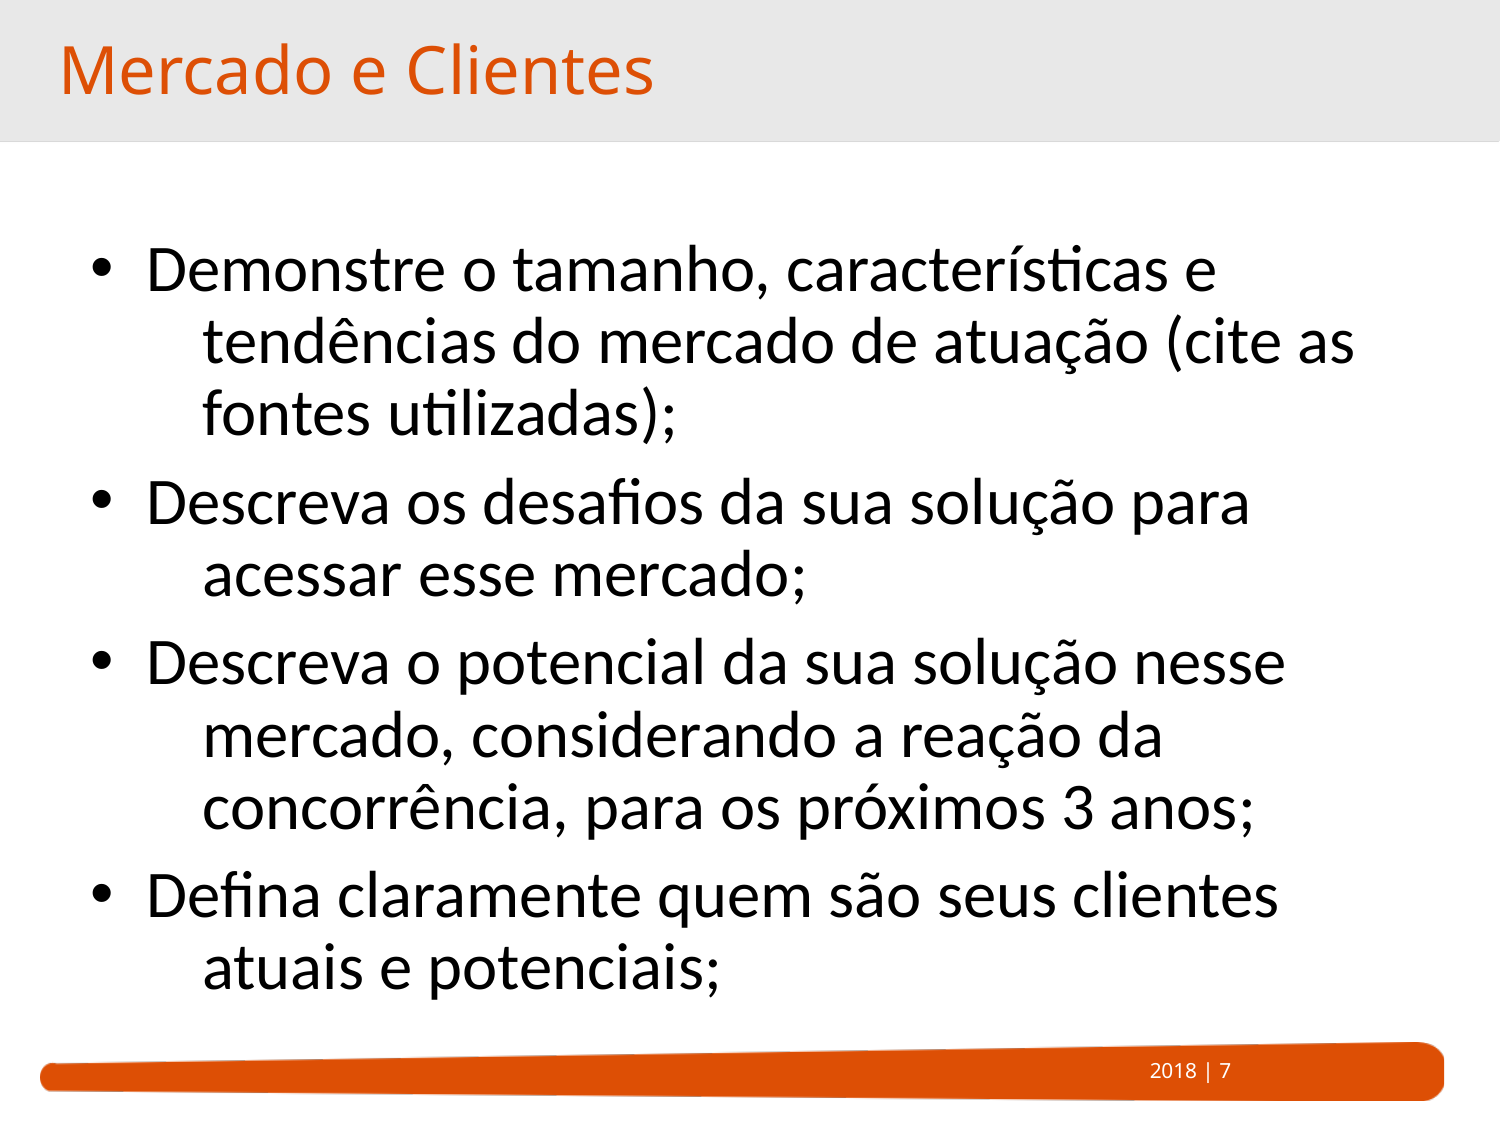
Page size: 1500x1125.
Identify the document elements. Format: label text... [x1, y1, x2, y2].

text_box Demonstre o tamanho, características e tendências do mercado de atuação (cite as fontes utilizadas); Descreva os desafios da sua solução para acessar esse mercado; Descreva o potencial da sua solução nesse mercado, considerando a reação da concorrência, para os próximos 3 anos; Defina claramente quem são seus clientes atuais e potenciais; [75, 226, 1426, 1059]
text_box Mercado e Clientes [58, 2, 1440, 148]
